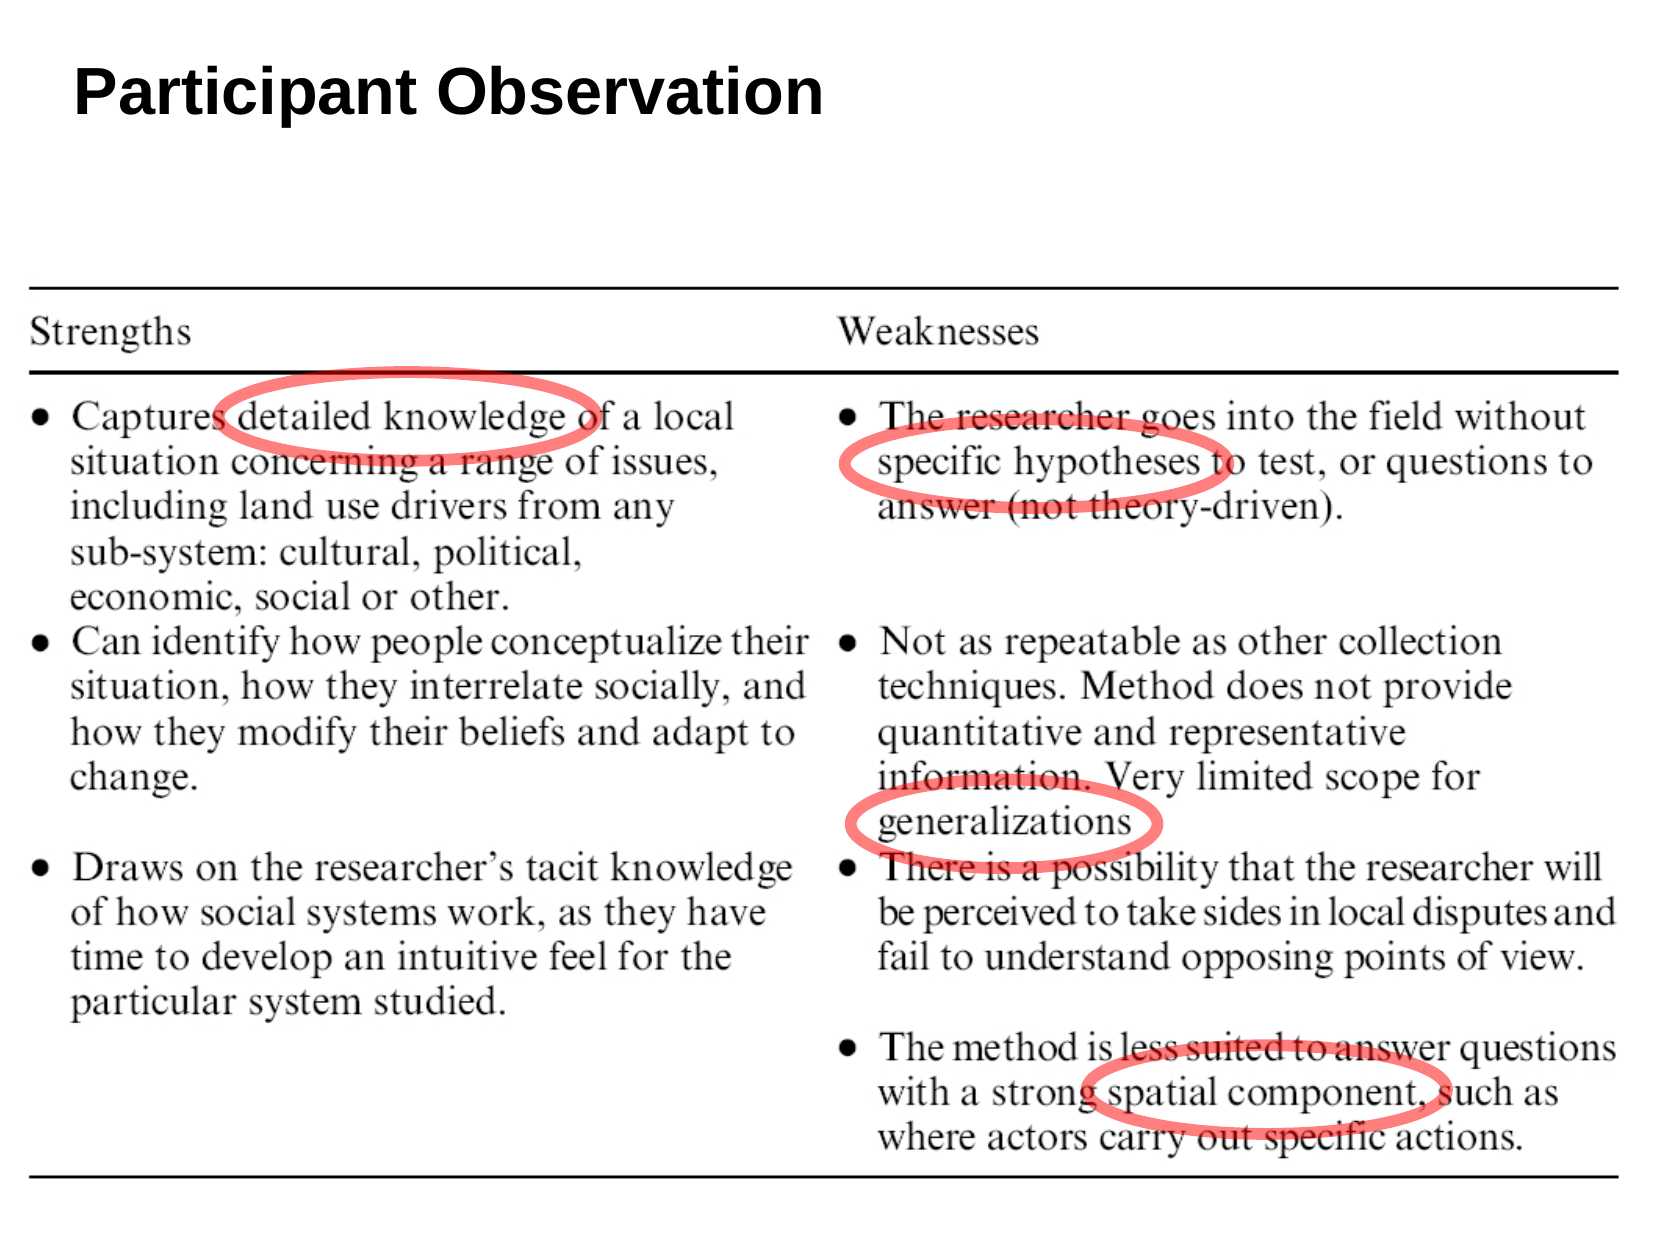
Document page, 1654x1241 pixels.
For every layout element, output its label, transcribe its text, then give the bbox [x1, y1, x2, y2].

picture [20, 277, 1633, 1193]
text_box Participant Observation [59, 47, 1211, 163]
